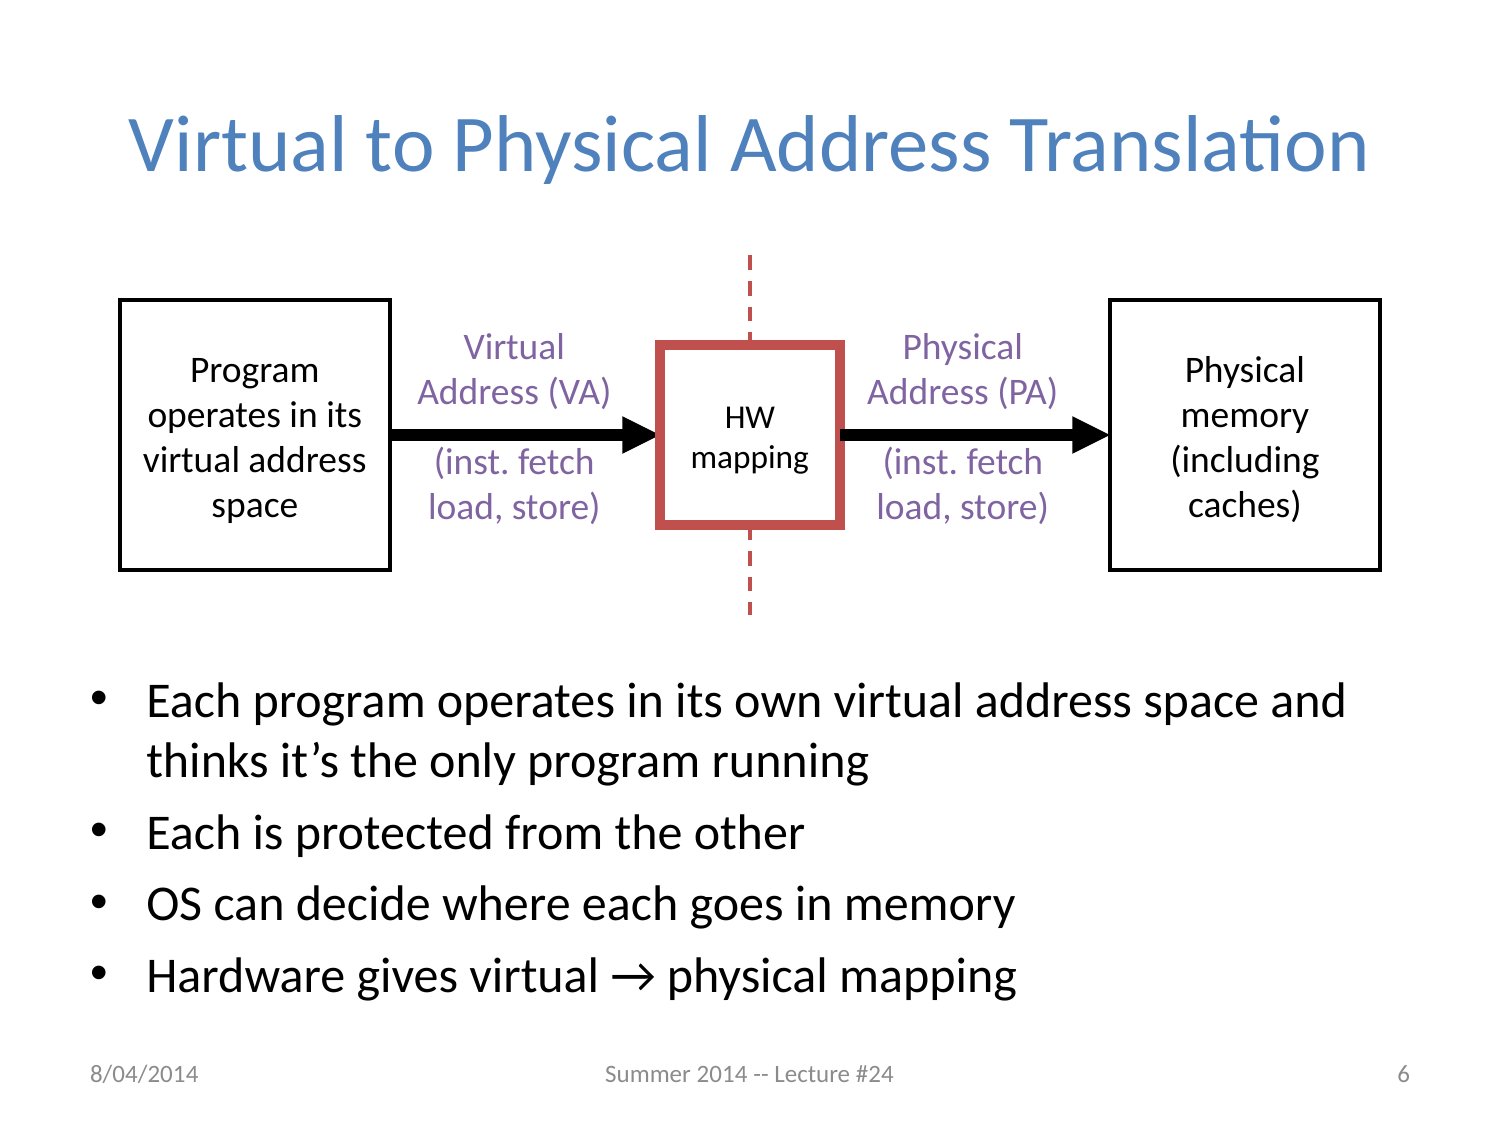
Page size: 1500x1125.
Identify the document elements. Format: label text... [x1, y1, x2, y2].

slide_number <number> [1074, 1042, 1425, 1103]
text_box Physical Address (PA) (inst. fetch load, store) [852, 314, 1074, 535]
text_box Physical memory (including caches) [1109, 299, 1380, 570]
slide_number 8/04/2014 [75, 1042, 425, 1103]
text_box Virtual Address (VA) (inst. fetch load, store) [402, 314, 627, 535]
list Each program operates in its own virtual address space and thinks it’s the only program running Each is protected from the other OS can decide where each goes in memory Hardware gives virtual → physical mapping [75, 660, 1425, 1062]
title Virtual to Physical Address Translation [75, 45, 1425, 233]
text_box Program operates in its virtual address space [119, 299, 390, 570]
footer Summer 2014 -- Lecture #24 [512, 1042, 988, 1103]
text_box HW mapping [659, 344, 840, 525]
